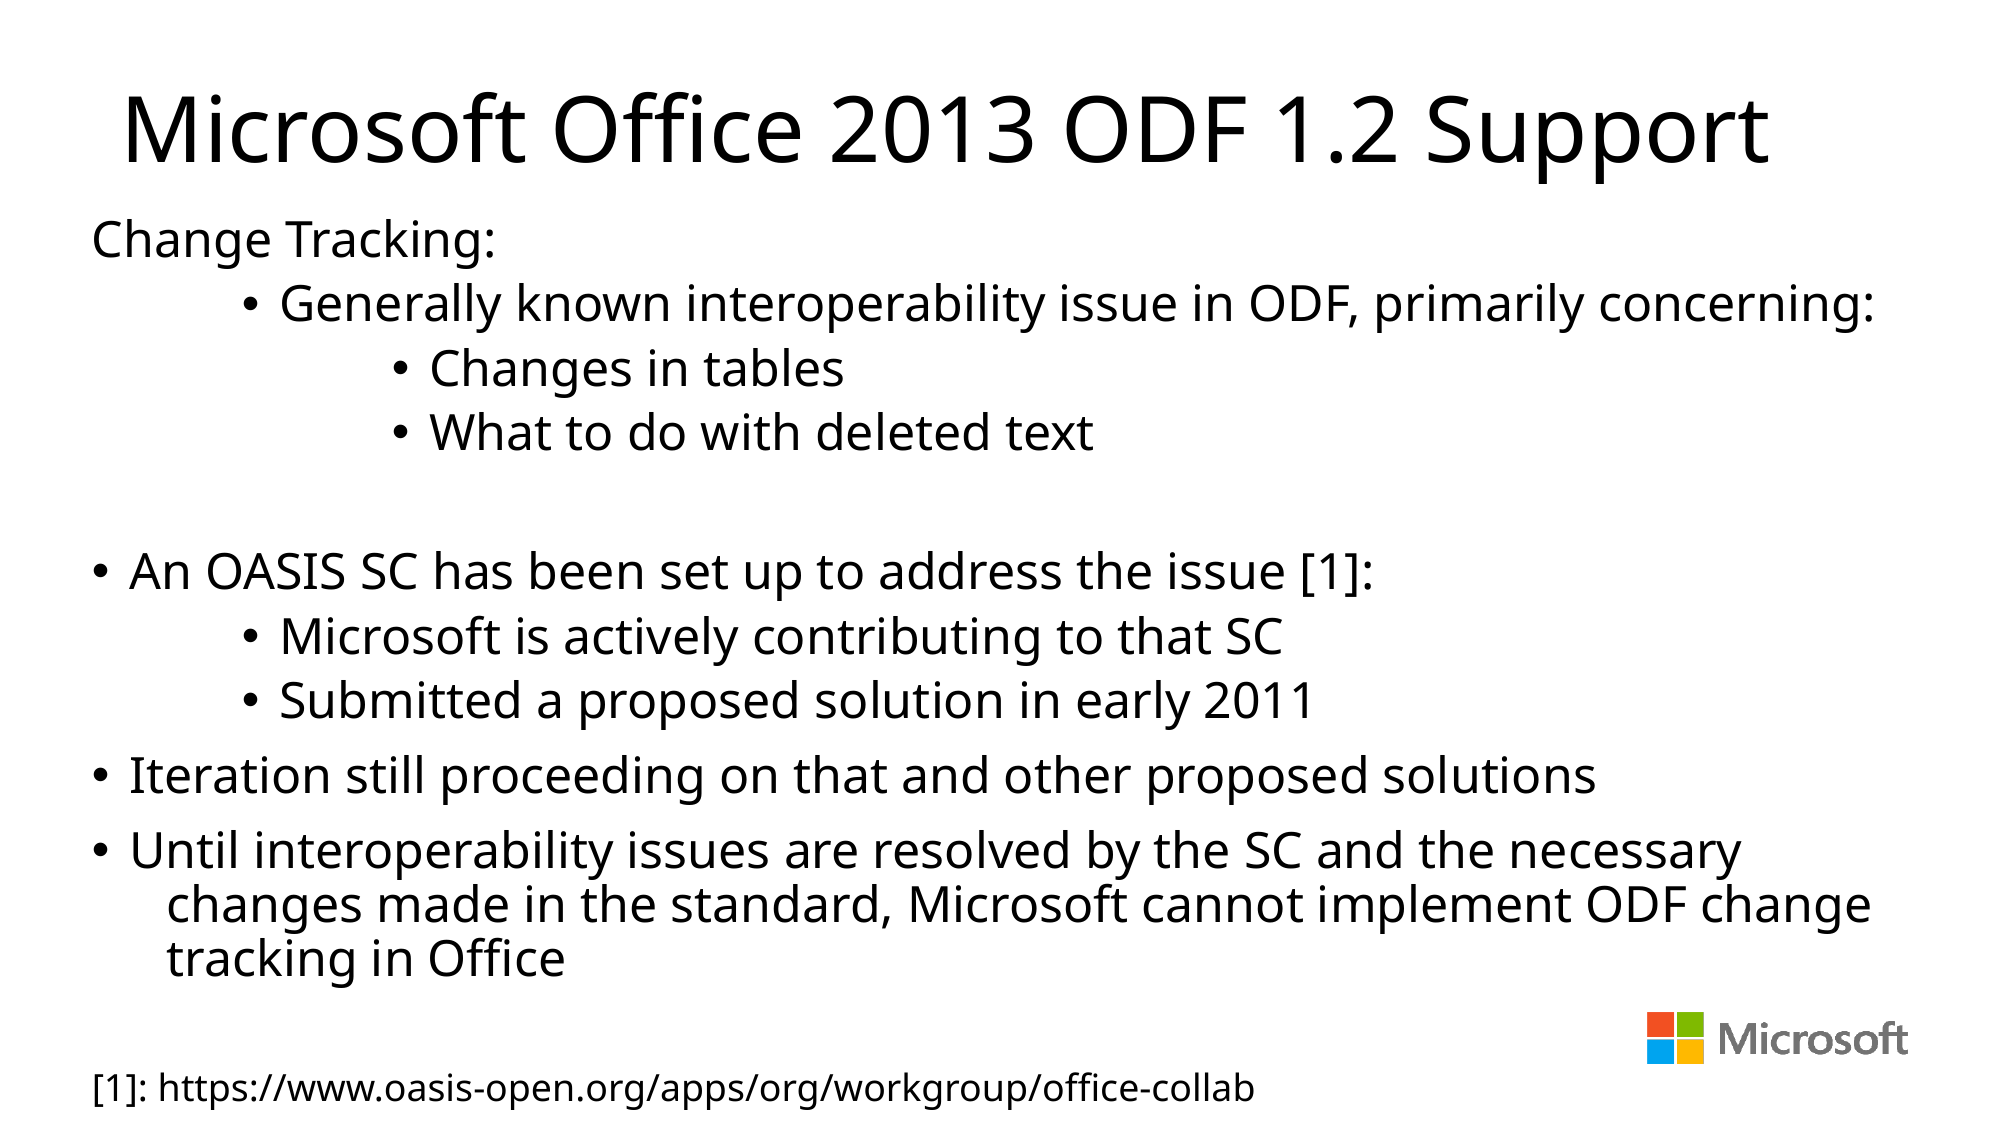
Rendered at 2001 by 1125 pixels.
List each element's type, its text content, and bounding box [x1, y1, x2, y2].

title Microsoft Office 2013 ODF 1.2 Support [105, 23, 1831, 206]
text_box Change Tracking: Generally known interoperability issue in ODF, primarily concerning: Changes in tables What to do with deleted text An OASIS SC has been set up to address the issue [1]: Microsoft is actively contributing to that SC Submitted a proposed solution in early 2011 Iteration still proceeding on that and other proposed solutions Until interoperability issues are resolved by the SC and the necessary changes made in the standard, Microsoft cannot implement ODF change tracking in Office [1]: https://www.oasis-open.org/apps/org/workgroup/office-collab [76, 206, 1902, 1074]
